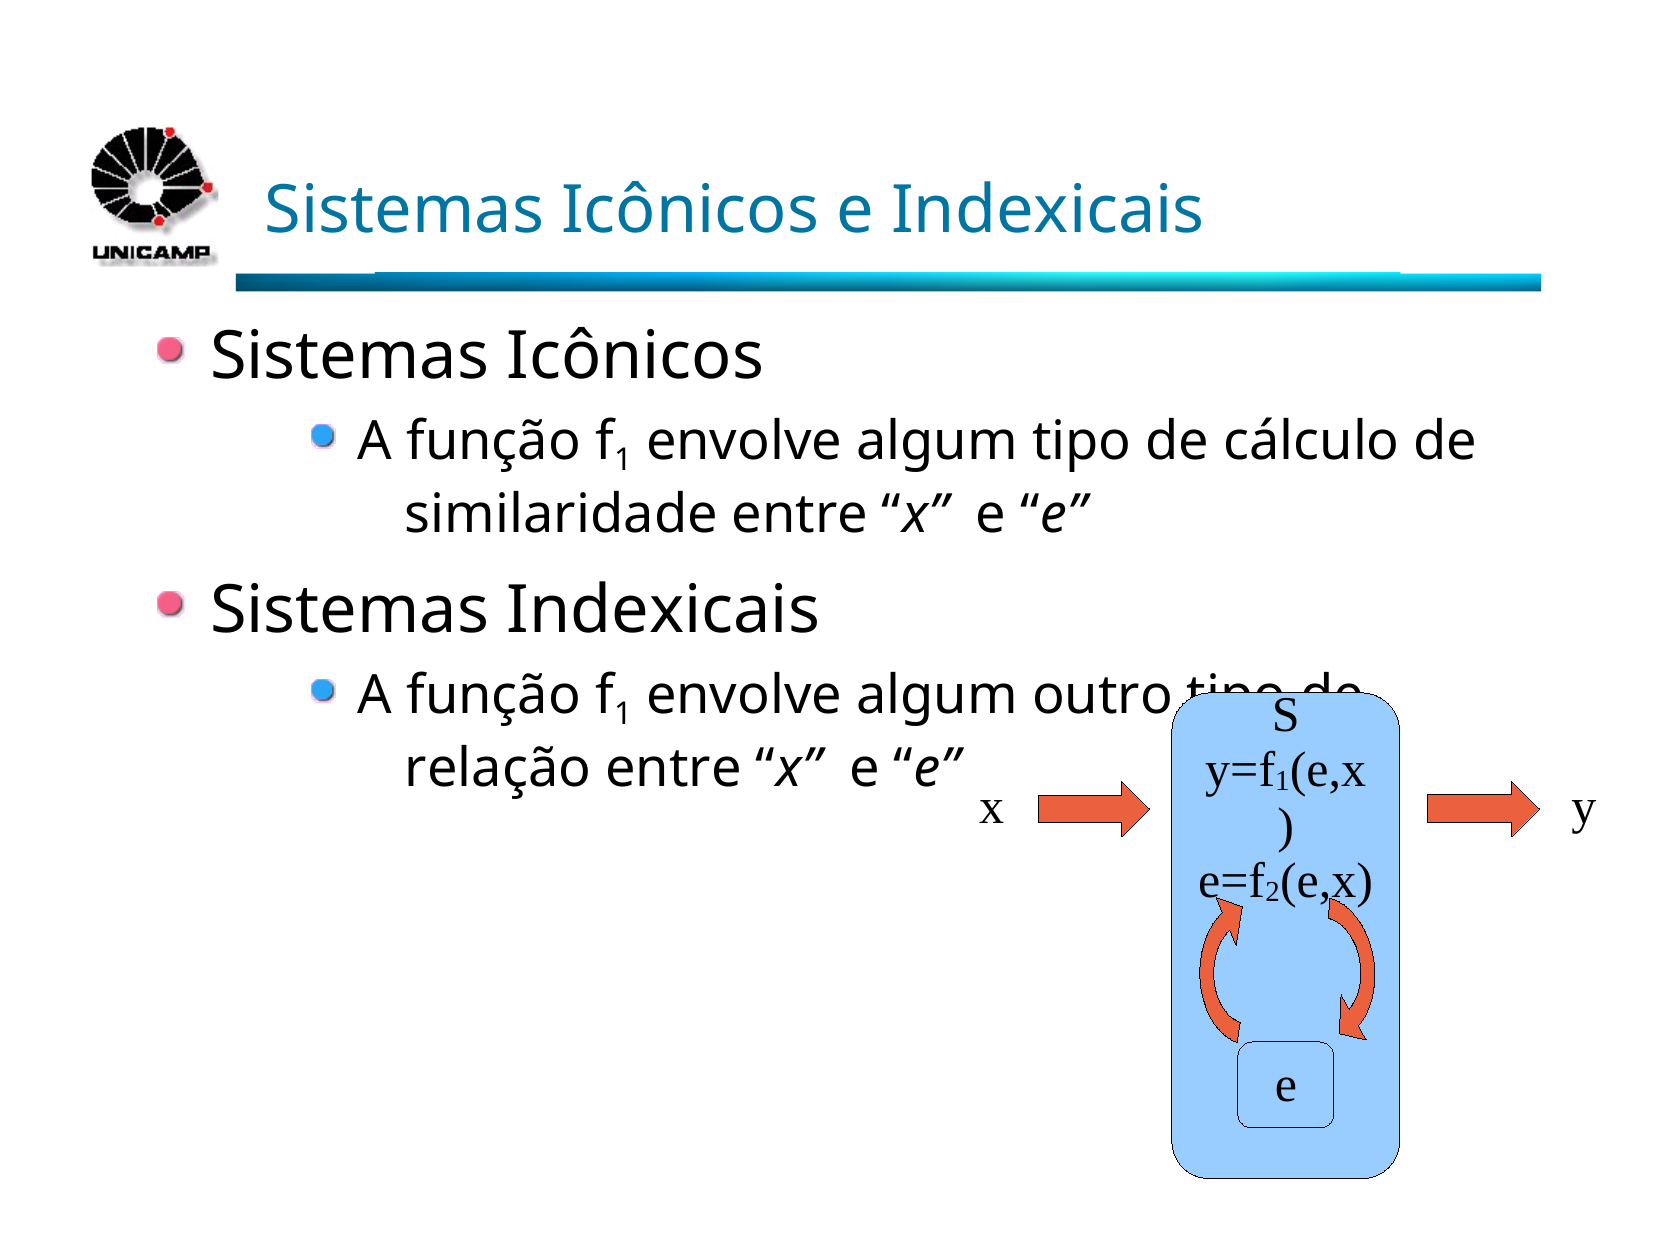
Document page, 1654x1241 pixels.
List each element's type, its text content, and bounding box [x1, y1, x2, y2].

text_box S y=f1(e,x) e=f2(e,x) [1171, 692, 1400, 1179]
text_box [1199, 897, 1243, 1043]
text_box [1038, 781, 1150, 837]
text_box y [1556, 771, 1612, 842]
text_box x [964, 771, 1071, 842]
text_box [1427, 781, 1540, 837]
picture [125, 272, 1654, 295]
title Sistemas Icônicos e Indexicais [264, 42, 1534, 250]
list Sistemas Icônicos A função f1 envolve algum tipo de cálculo de similaridade entre “x” e “e” Sistemas Indexicais A função f1 envolve algum outro tipo de relação entre “x” e “e” [121, 309, 1534, 1182]
text_box e [1237, 1041, 1334, 1128]
text_box [1328, 898, 1375, 1040]
